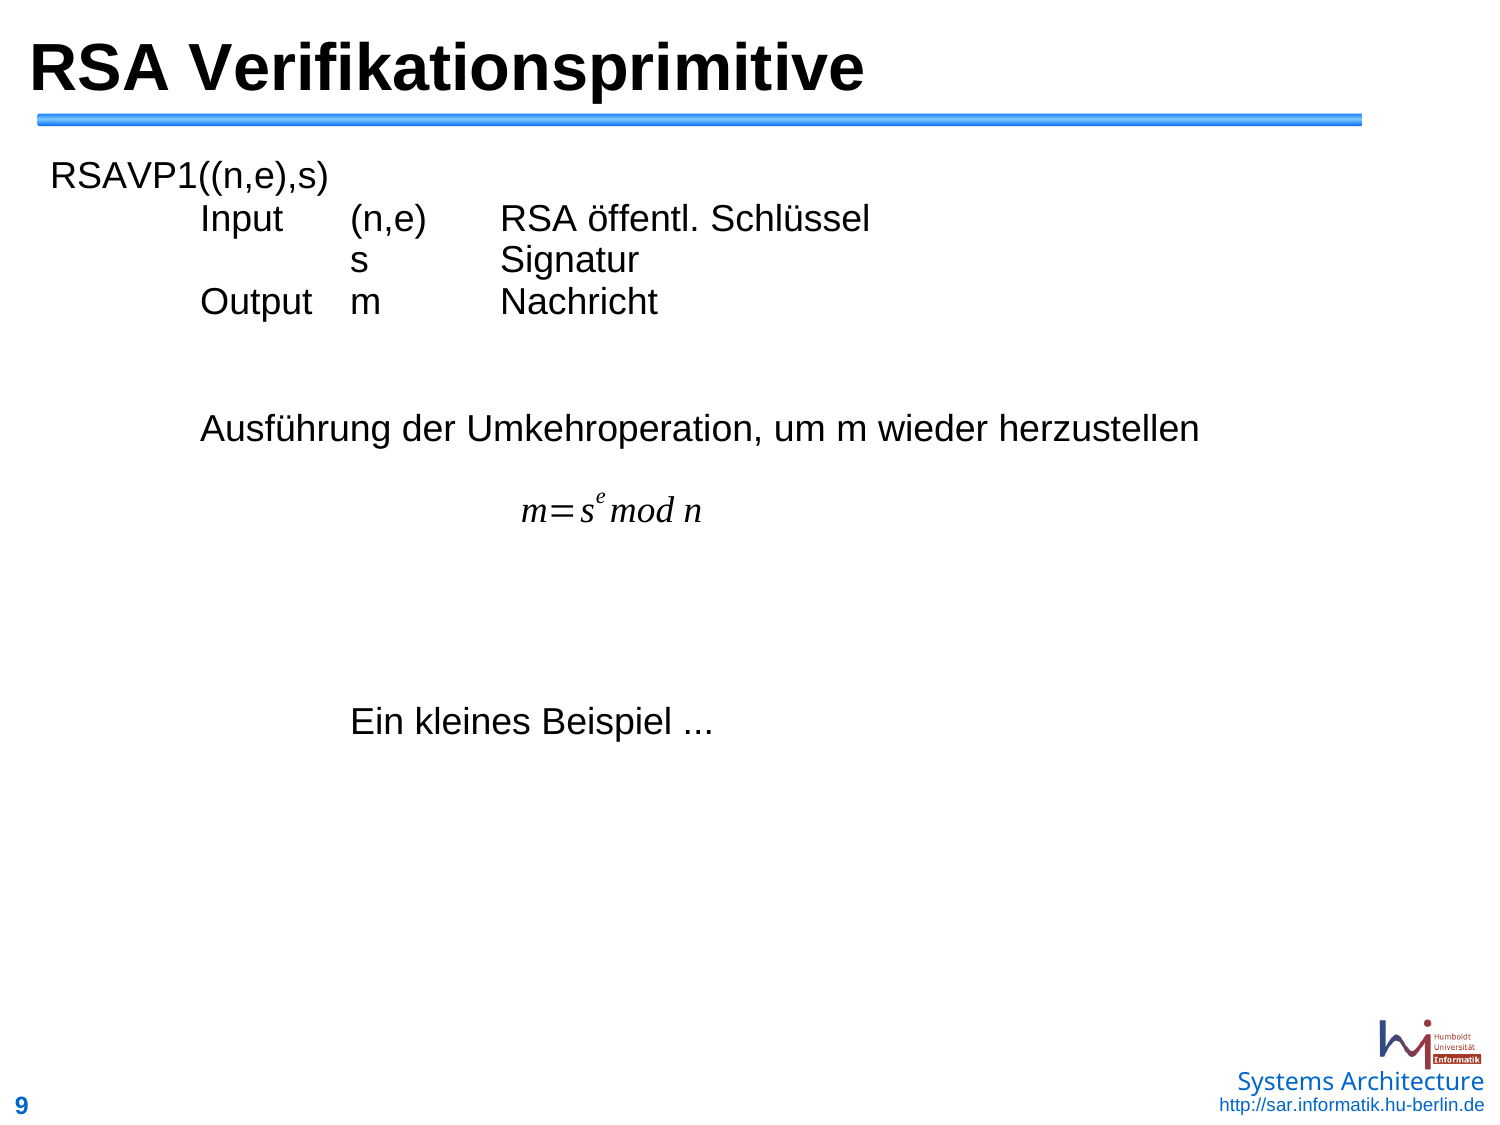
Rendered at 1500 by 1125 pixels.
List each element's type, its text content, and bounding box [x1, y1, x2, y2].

picture [1376, 1016, 1483, 1071]
title RSA Verifikationsprimitive [29, 26, 1500, 108]
chart [513, 483, 709, 532]
text_box RSAVP1((n,e),s) Input (n,e) RSA öffentl. Schlüssel s Signatur Output m Nachricht Ausführung der Umkehroperation, um m wieder herzustellen Ein kleines Beispiel ... [35, 147, 1453, 1004]
